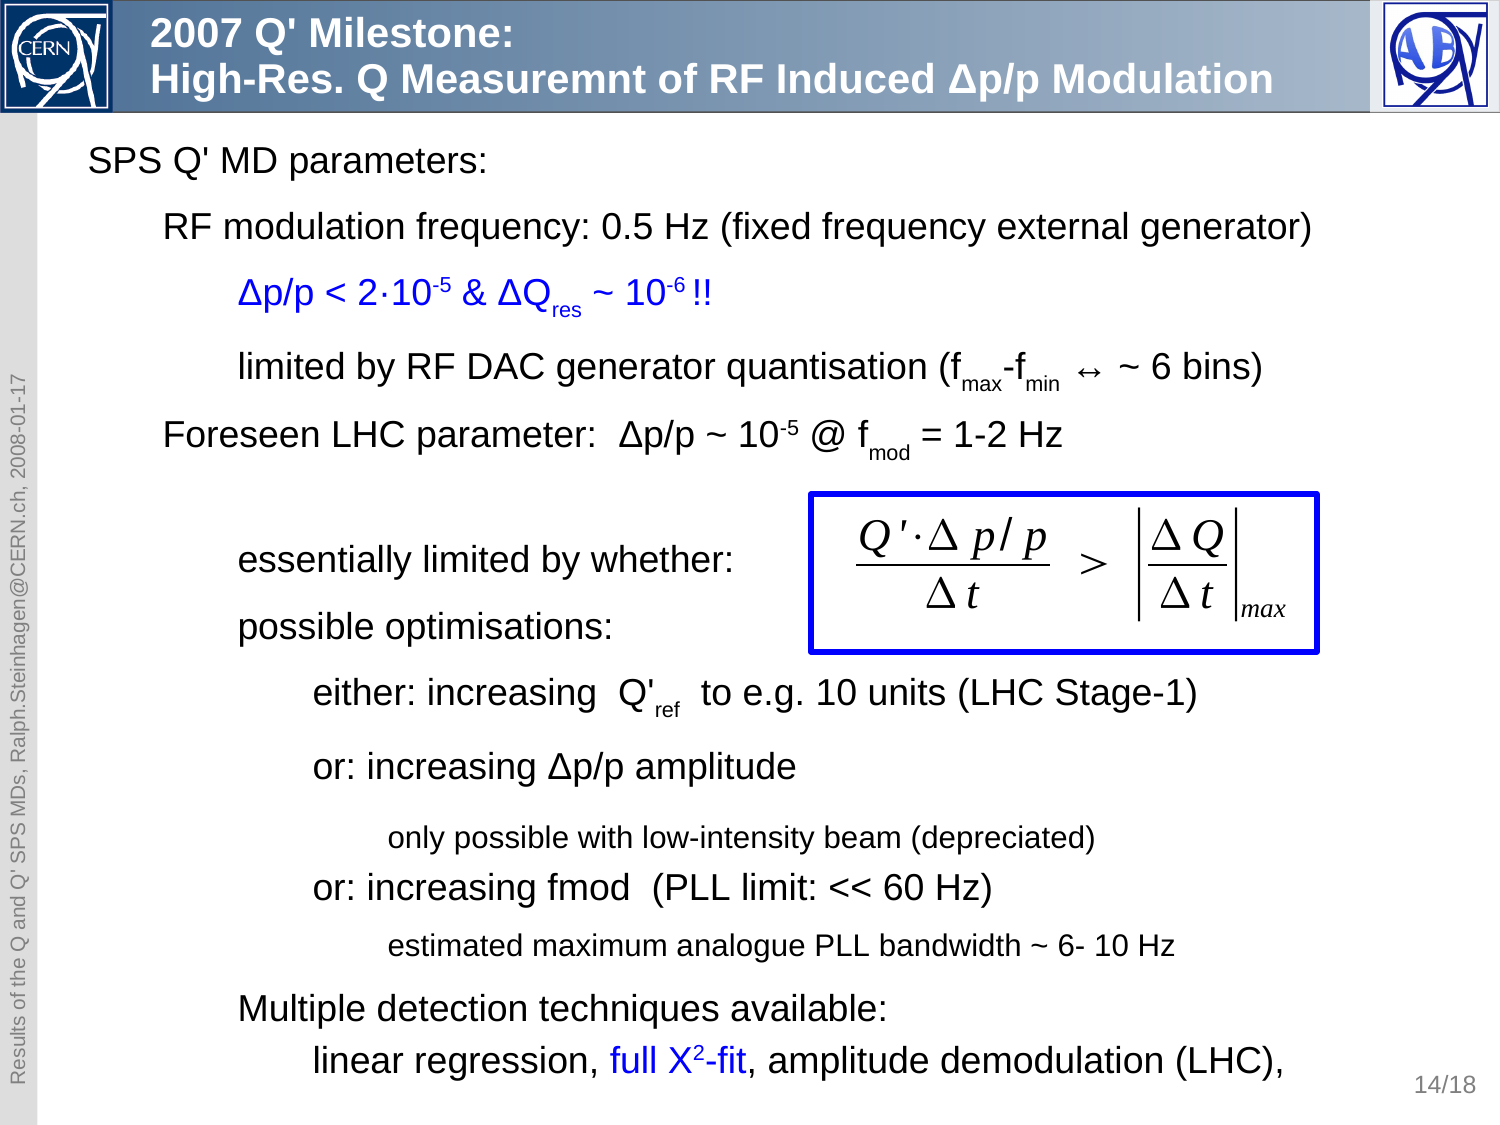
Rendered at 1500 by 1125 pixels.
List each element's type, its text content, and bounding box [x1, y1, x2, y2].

chart [842, 505, 1295, 624]
picture [0, 0, 113, 113]
picture [1382, 1, 1489, 108]
list SPS Q' MD parameters: RF modulation frequency: 0.5 Hz (fixed frequency external generator) Δp/p < 2·10-5 & ΔQres ~ 10-6 !! limited by RF DAC generator quantisation (fmax-fmin ↔ ~ 6 bins) Foreseen LHC parameter: Δp/p ~ 10-5 @ fmod = 1-2 Hz essentially limited by whether: possible optimisations: either: increasing Q'ref to e.g. 10 units (LHC Stage-1) or: increasing Δp/p amplitude only possible with low-intensity beam (depreciated) or: increasing fmod (PLL limit: << 60 Hz) estimated maximum analogue PLL bandwidth ~ 6- 10 Hz Multiple detection techniques available: linear regression, full Χ2-fit, amplitude demodulation (LHC), [87, 137, 1438, 1082]
title 2007 Q' Milestone: High-Res. Q Measuremnt of RF Induced Δp/p Modulation [150, 7, 1349, 106]
